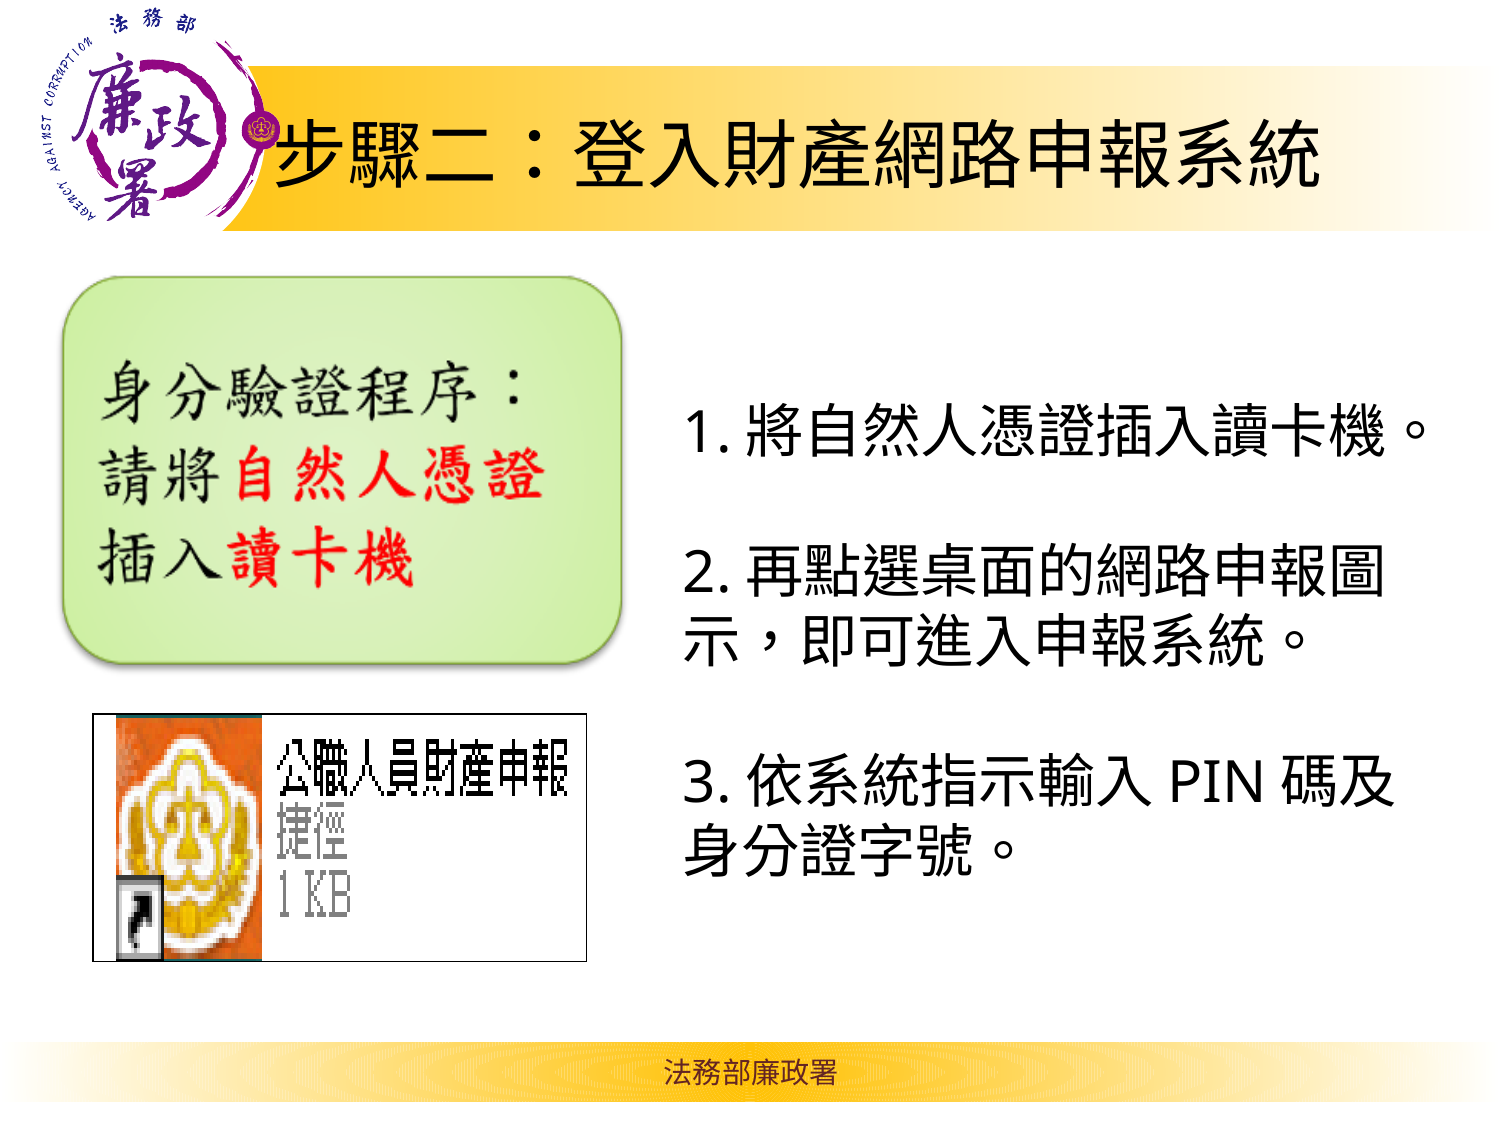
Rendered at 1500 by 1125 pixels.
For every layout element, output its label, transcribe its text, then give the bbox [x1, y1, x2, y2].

text_box 1.將自然人憑證插入讀卡機。 2.再點選桌面的網路申報圖示，即可進入申報系統。 3.依系統指示輸入PIN碼及身分證字號。 [667, 386, 1454, 897]
text_box 法務部廉政署 [513, 1046, 989, 1107]
title 步驟二：登入財產網路申報系統 [257, 70, 1426, 235]
picture [93, 714, 586, 961]
picture [46, 269, 633, 680]
